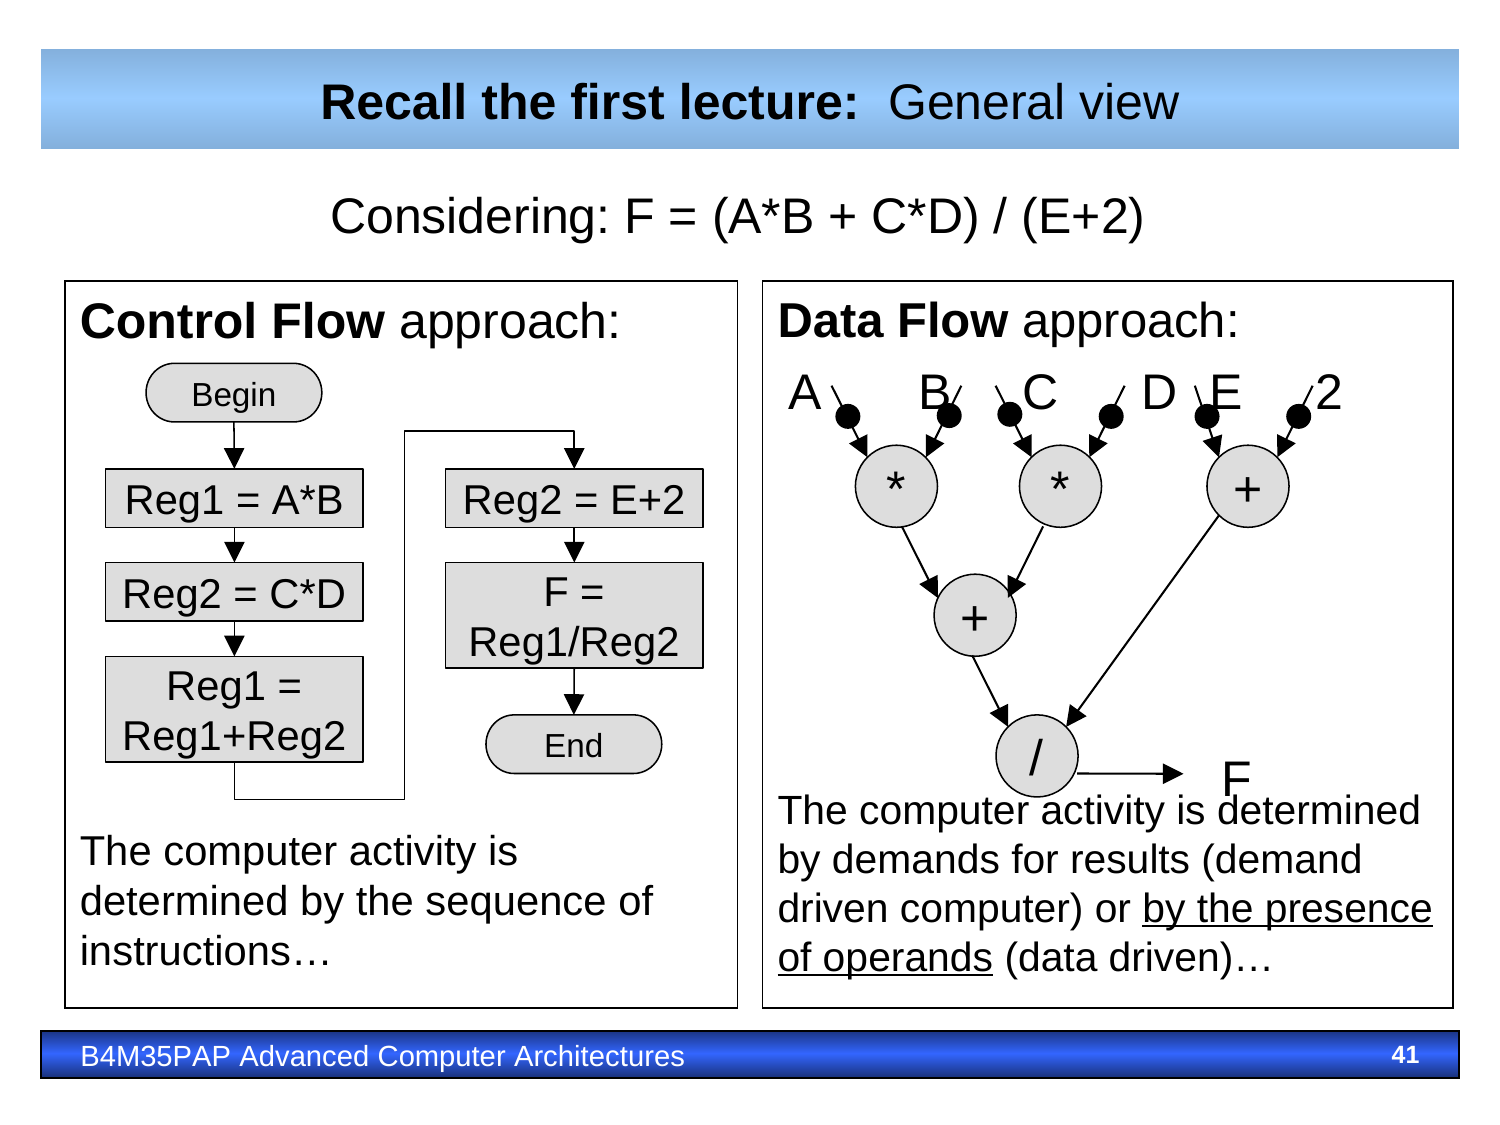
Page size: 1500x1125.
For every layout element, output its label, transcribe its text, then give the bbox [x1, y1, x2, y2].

text_box Reg1 = Reg1+Reg2 [105, 656, 364, 762]
text_box / [996, 714, 1079, 797]
text_box F = Reg1/Reg2 [445, 562, 704, 668]
text_box [1195, 404, 1219, 429]
text_box End [485, 714, 662, 774]
text_box Reg1 = A*B [105, 468, 364, 528]
text_box Reg2 = C*D [105, 562, 364, 622]
text_box E [1195, 351, 1290, 427]
text_box Considering: F = (A*B + C*D) / (E+2) [58, 175, 1418, 252]
text_box + [1206, 445, 1290, 528]
text_box * [855, 445, 938, 528]
text_box * [1019, 445, 1102, 528]
text_box [1099, 404, 1123, 429]
list Control Flow approach: The computer activity is determined by the sequence of instructions… [64, 281, 738, 1008]
text_box A B C D [927, 393, 944, 405]
list Data Flow approach: The computer activity is determined by demands for results (demand driven computer) or by the presence of operands (data driven)… [762, 281, 1454, 1008]
title Recall the first lecture: General view [41, 49, 1459, 149]
text_box [998, 402, 1022, 427]
text_box A B C D [773, 351, 1195, 427]
text_box [1286, 404, 1311, 429]
text_box [937, 403, 961, 428]
text_box A B C D [927, 378, 942, 389]
text_box 2 [1300, 351, 1395, 427]
text_box Begin [146, 363, 322, 422]
text_box [836, 404, 860, 429]
text_box F [1206, 738, 1301, 814]
text_box + [934, 574, 1017, 657]
text_box Reg2 = E+2 [445, 468, 704, 528]
